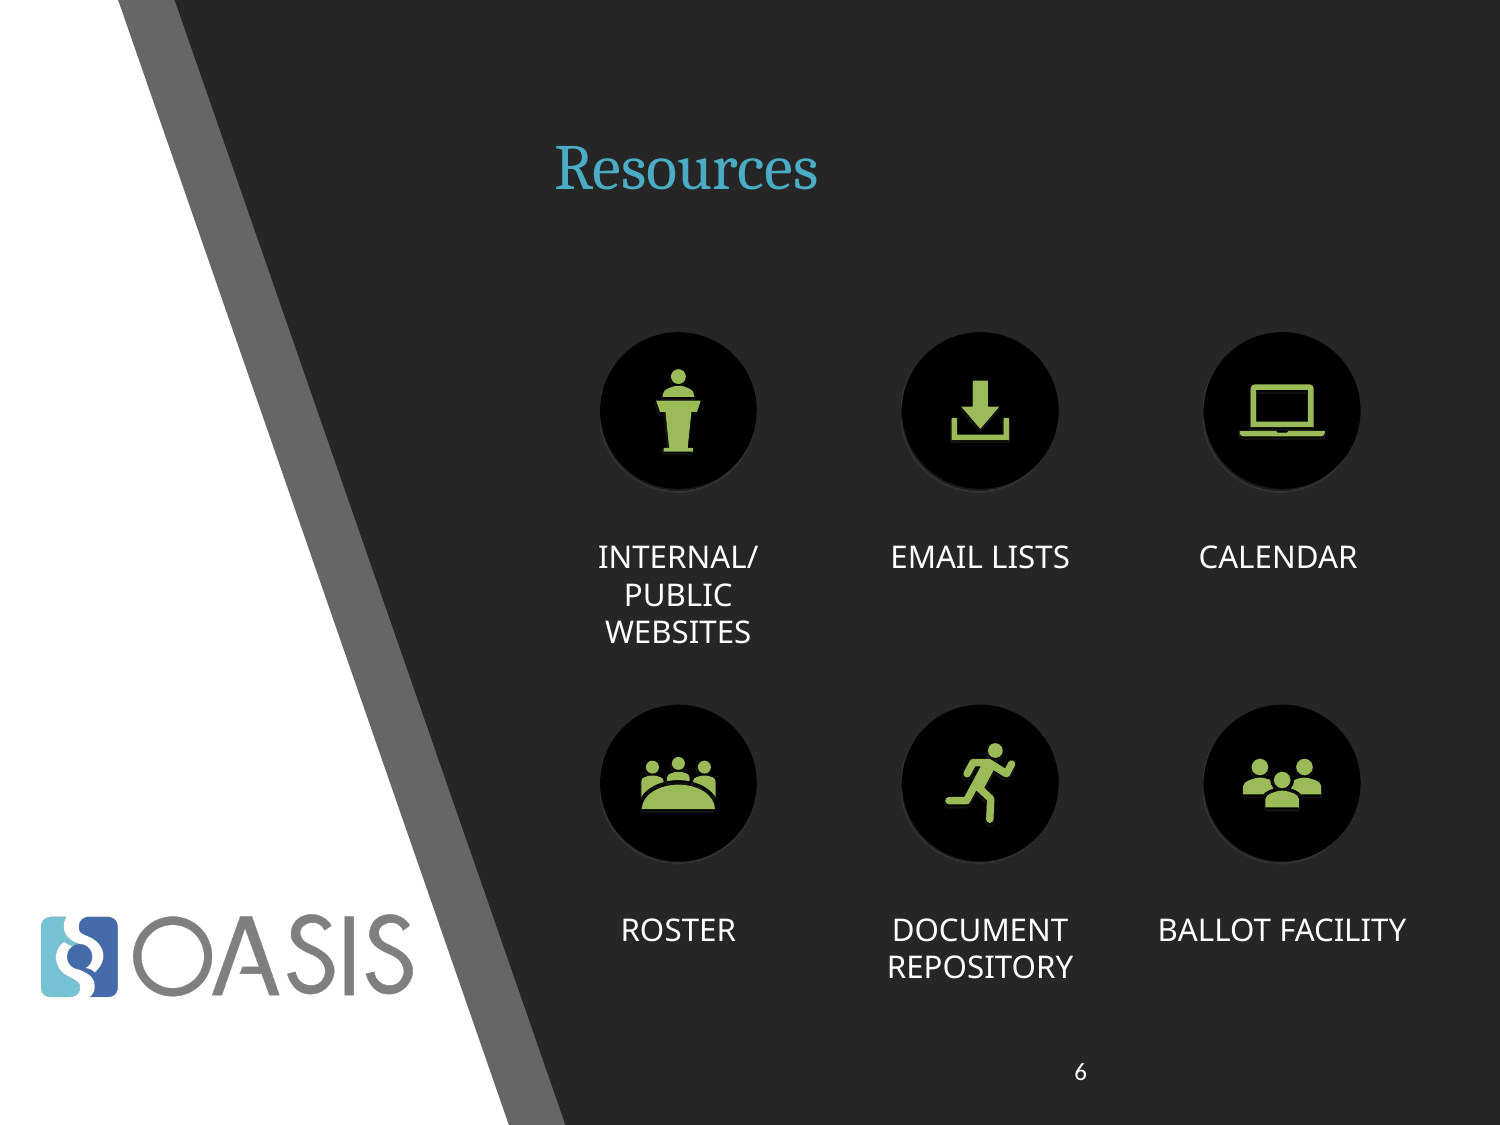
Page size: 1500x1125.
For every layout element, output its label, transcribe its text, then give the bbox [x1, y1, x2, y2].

text_box Email lists [851, 537, 1109, 641]
text_box Calendar [1153, 537, 1411, 641]
text_box Internal/public websites [549, 537, 807, 641]
title Resources [539, 59, 1421, 278]
text_box Ballot Facility [1153, 910, 1411, 1014]
text_box Roster [549, 910, 807, 1014]
picture [15, 908, 438, 1002]
text_box Document Repository [851, 910, 1109, 1014]
text_box [0, 0, 1500, 1125]
text_box 6 [1059, 1042, 1397, 1103]
